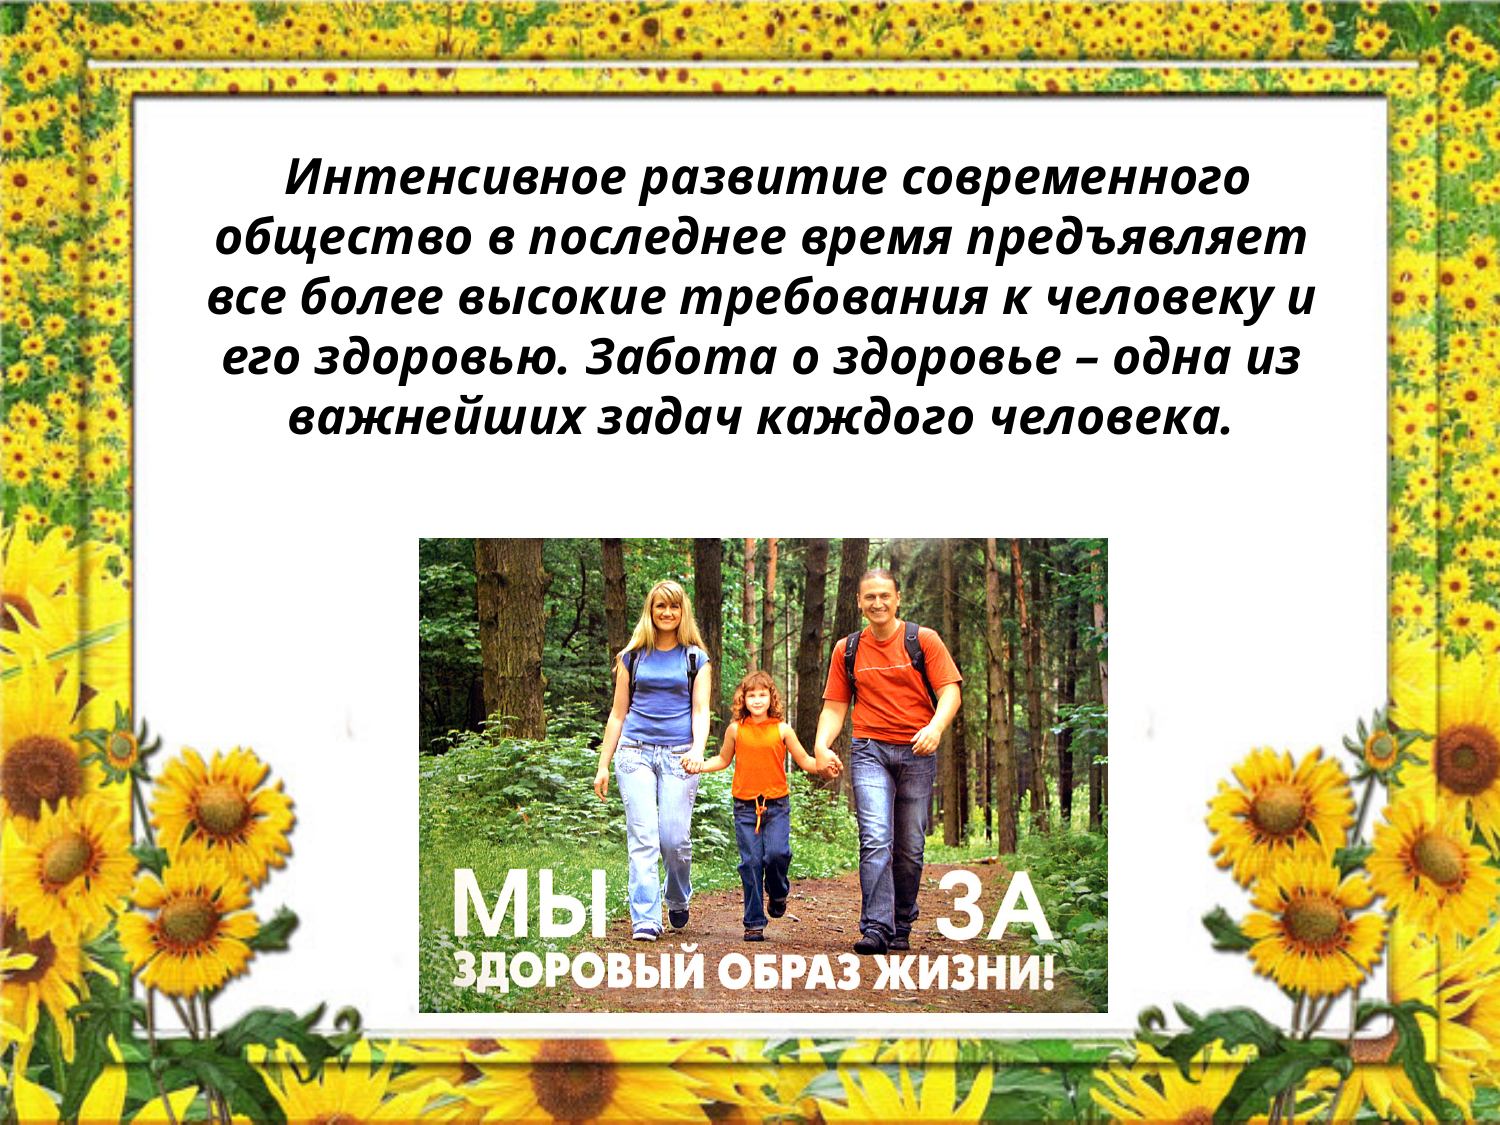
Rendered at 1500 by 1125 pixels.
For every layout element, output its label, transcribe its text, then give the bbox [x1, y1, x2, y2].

picture [0, 0, 1500, 1125]
text_box Интенсивное развитие современного общество в последнее время предъявляет все более высокие требования к человеку и его здоровью. Забота о здоровье – одна из важнейших задач каждого человека. [171, 137, 1353, 453]
